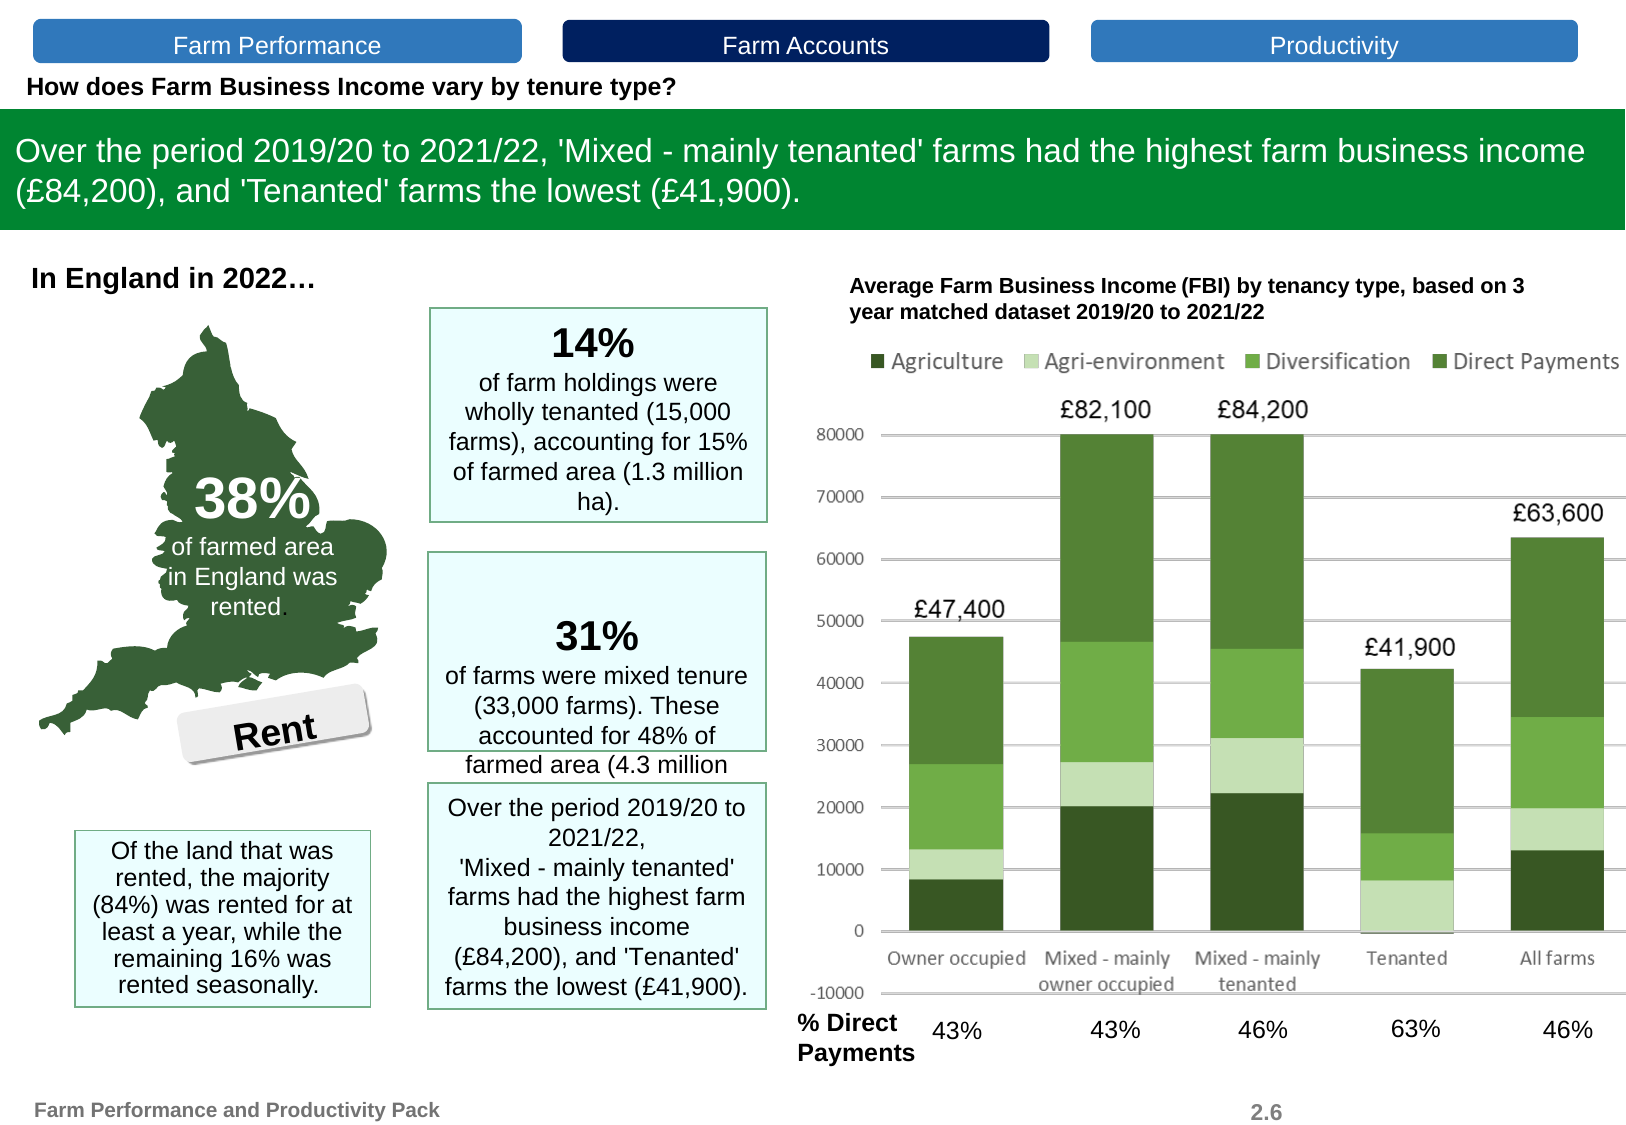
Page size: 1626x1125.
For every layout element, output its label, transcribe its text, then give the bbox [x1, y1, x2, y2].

text_box Farm Performance and Productivity Pack [34, 1097, 440, 1122]
text_box 2.6 [1235, 1081, 1602, 1125]
text_box Farm Performance [34, 19, 521, 63]
text_box Rent [176, 683, 369, 762]
text_box 14% of farm holdings were wholly tenanted (15,000 farms), accounting for 15% of farmed area (1.3 million ha). [430, 308, 768, 523]
text_box Farm Accounts [562, 19, 1050, 63]
text_box 43% [1075, 1010, 1223, 1052]
text_box 43% [917, 1010, 1140, 1053]
text_box 31% of farms were mixed tenure (33,000 farms). These accounted for 48% of farmed area (4.3 million ha). [428, 551, 767, 752]
text_box Over the period 2019/20 to 2021/22, 'Mixed - mainly tenanted' farms had the highest farm business income (£84,200), and 'Tenanted' farms the lowest (£41,900). [0, 109, 1625, 230]
text_box Over the period 2019/20 to 2021/22, 'Mixed - mainly tenanted' farms had the highest farm business income (£84,200), and 'Tenanted' farms the lowest (£41,900). [428, 782, 766, 1010]
text_box How does Farm Business Income vary by tenure type? [11, 46, 1413, 109]
text_box Productivity [1091, 19, 1578, 63]
text_box 46% [1527, 1010, 1625, 1052]
picture [39, 324, 588, 736]
text_box In England in 2022… [16, 252, 651, 302]
text_box % Direct Payments [797, 1010, 960, 1066]
picture [797, 337, 1625, 1010]
text_box 38% of farmed area in England was rented. [150, 453, 356, 658]
text_box Average Farm Business Income (FBI) by tenancy type, based on 3 year matched dataset 2019/20 to 2021/22 [849, 271, 1558, 324]
text_box 46% [1223, 1010, 1446, 1052]
text_box 63% [1375, 1010, 1527, 1051]
text_box Of the land that was rented, the majority (84%) was rented for at least a year, while the remaining 16% was rented seasonally. [75, 830, 370, 1007]
